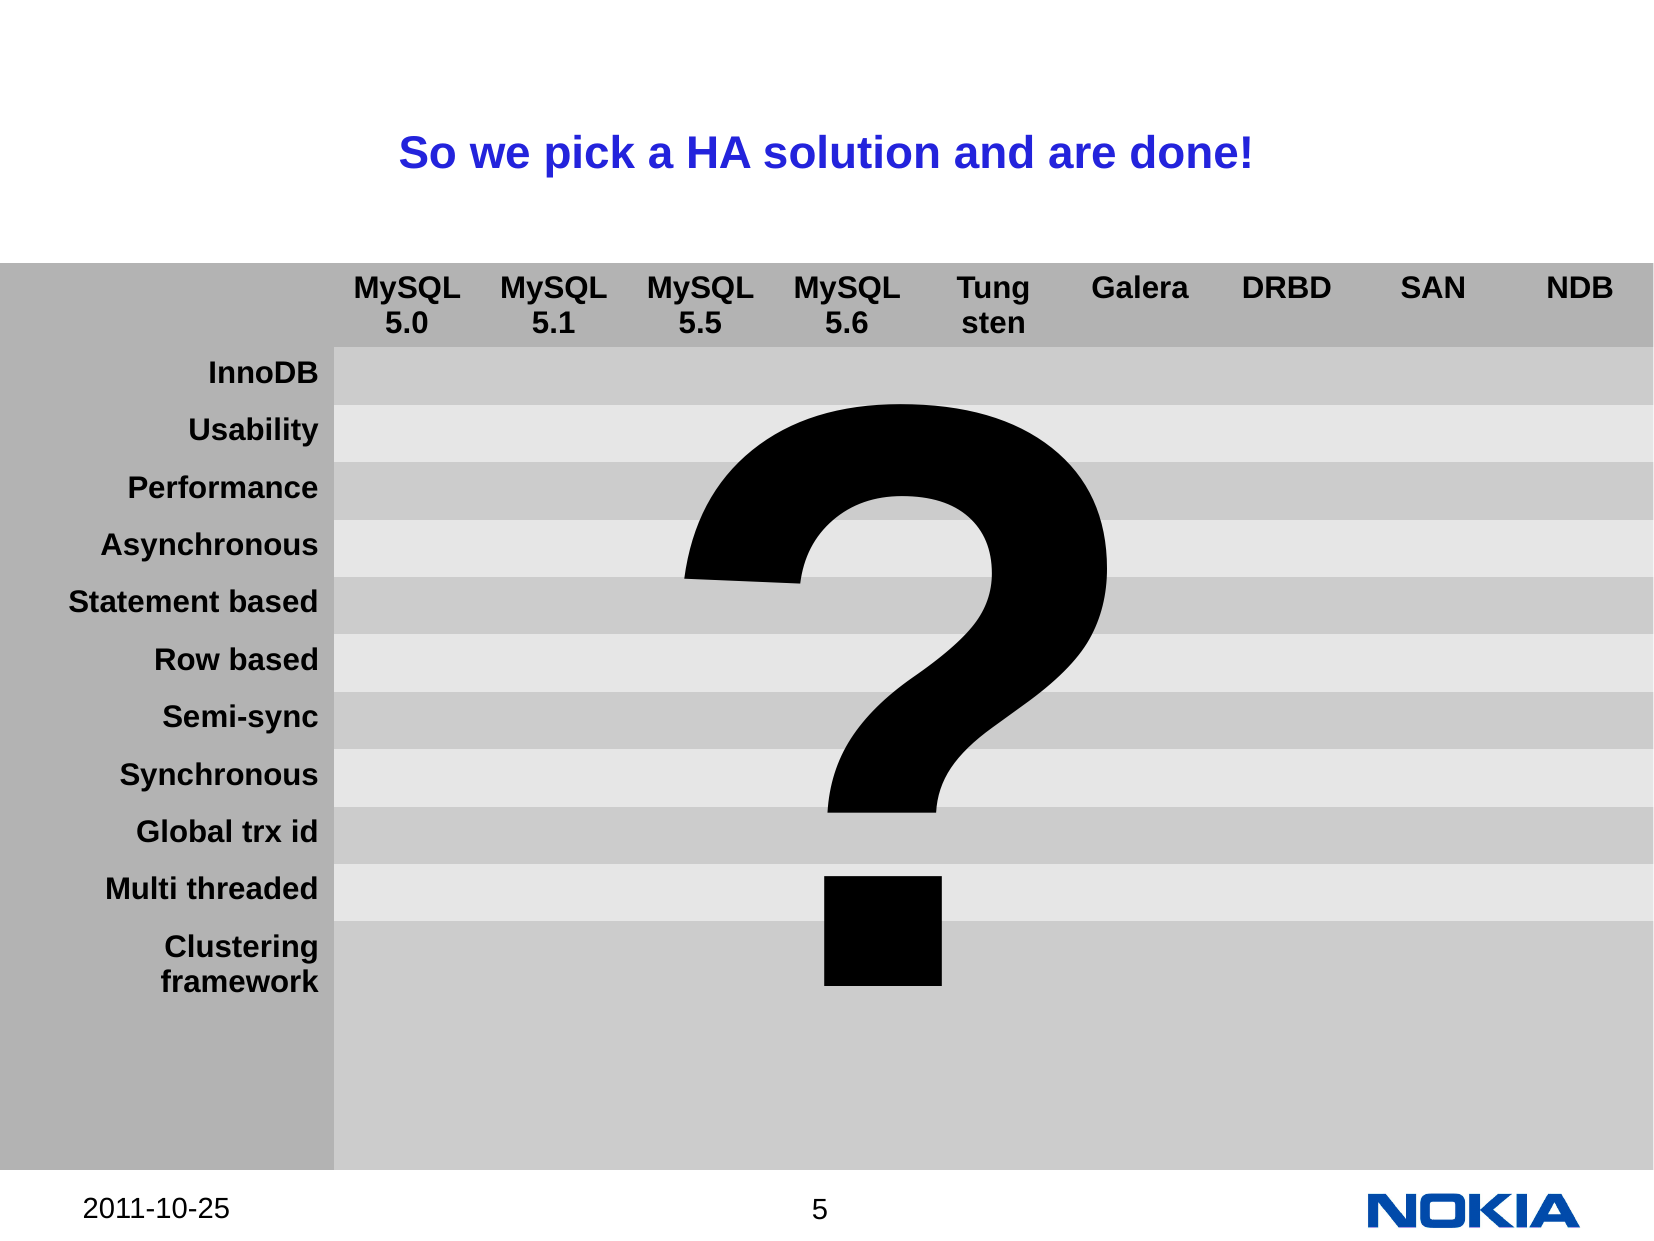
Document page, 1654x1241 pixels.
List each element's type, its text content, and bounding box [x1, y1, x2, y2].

table_cell [627, 520, 631, 577]
table_cell [334, 405, 480, 462]
table_cell [1171, 749, 1214, 807]
table_header MySQL 5.0 [334, 263, 480, 347]
table_cell [1214, 577, 1360, 634]
table_cell [334, 462, 480, 520]
table_cell [1214, 749, 1360, 807]
table_cell Asynchronous [0, 520, 334, 577]
table_cell Statement based [0, 577, 334, 634]
table_cell [1360, 921, 1507, 1170]
table_header [0, 263, 334, 347]
table_cell [334, 921, 480, 1170]
table_cell [480, 692, 627, 749]
table_cell [334, 749, 480, 807]
table_cell Multi threaded [0, 864, 334, 921]
table_cell [480, 347, 627, 405]
table_cell [1507, 749, 1654, 807]
table_cell [1171, 577, 1214, 634]
table_cell [1360, 634, 1507, 692]
table_cell [334, 634, 480, 692]
table_cell [1360, 692, 1507, 749]
table_cell [1507, 520, 1654, 577]
table_cell [1171, 692, 1214, 749]
table_cell [1507, 807, 1654, 864]
picture [1347, 1184, 1601, 1233]
table_cell [1171, 347, 1214, 405]
table_header NDB [1507, 263, 1654, 347]
table_cell [627, 462, 631, 520]
table_cell Clustering framework [0, 921, 334, 1170]
table_cell [1360, 807, 1507, 864]
table_cell [480, 921, 627, 1170]
table_cell [480, 462, 627, 520]
title So we pick a HA solution and are done! [82, 49, 1571, 257]
table_cell [627, 921, 631, 1170]
table_cell [1171, 405, 1214, 462]
table_cell [1171, 520, 1214, 577]
table_cell [1171, 634, 1214, 692]
table_cell [627, 634, 631, 692]
table_cell [627, 692, 631, 749]
table_cell [1214, 520, 1360, 577]
text_box ? [631, 225, 1171, 1171]
table_cell [334, 864, 480, 921]
table_cell [1214, 405, 1360, 462]
table_cell [1507, 577, 1654, 634]
table_cell [334, 692, 480, 749]
table_cell [480, 405, 627, 462]
table_cell [1171, 807, 1214, 864]
table_cell [1360, 347, 1507, 405]
table_cell Synchronous [0, 749, 334, 807]
table_cell [627, 577, 631, 634]
table_header SAN [1360, 263, 1507, 347]
table_cell [480, 577, 627, 634]
table_cell [1360, 520, 1507, 577]
table_cell [1214, 921, 1360, 1170]
table_header MySQL 5.5 [627, 263, 631, 347]
table_cell [1360, 749, 1507, 807]
table_cell [480, 520, 627, 577]
table_cell [1171, 462, 1214, 520]
table_cell [334, 520, 480, 577]
table_cell [334, 577, 480, 634]
table_cell [1214, 864, 1360, 921]
table_cell [1171, 864, 1214, 921]
table_cell [1214, 634, 1360, 692]
table_cell Row based [0, 634, 334, 692]
table_cell Performance [0, 462, 334, 520]
table_header Galera [1171, 263, 1214, 347]
table_cell [480, 634, 627, 692]
table_cell [627, 405, 631, 462]
table_cell [1171, 921, 1214, 1170]
table_cell [627, 749, 631, 807]
table_cell [1360, 864, 1507, 921]
table_cell [1214, 462, 1360, 520]
table_cell [1360, 577, 1507, 634]
table_cell [627, 864, 631, 921]
table_cell [1507, 921, 1654, 1170]
table_cell [1214, 692, 1360, 749]
table_cell InnoDB [0, 347, 334, 405]
table_cell [1360, 462, 1507, 520]
table_cell [480, 864, 627, 921]
table_header MySQL 5.1 [480, 263, 627, 347]
table_cell [1507, 347, 1654, 405]
table_cell [1214, 807, 1360, 864]
table_cell [334, 807, 480, 864]
table_cell [480, 749, 627, 807]
table_cell [627, 807, 631, 864]
table_cell [627, 347, 631, 405]
table_cell [1507, 405, 1654, 462]
table_cell [1507, 692, 1654, 749]
table_cell [1214, 347, 1360, 405]
table_header DRBD [1214, 263, 1360, 347]
table_cell [1507, 864, 1654, 921]
table_cell [1507, 462, 1654, 520]
table_cell Global trx id [0, 807, 334, 864]
table_cell [1360, 405, 1507, 462]
table_cell [1507, 634, 1654, 692]
table_cell [480, 807, 627, 864]
table_cell [334, 347, 480, 405]
table_cell Semi-sync [0, 692, 334, 749]
table_cell Usability [0, 405, 334, 462]
